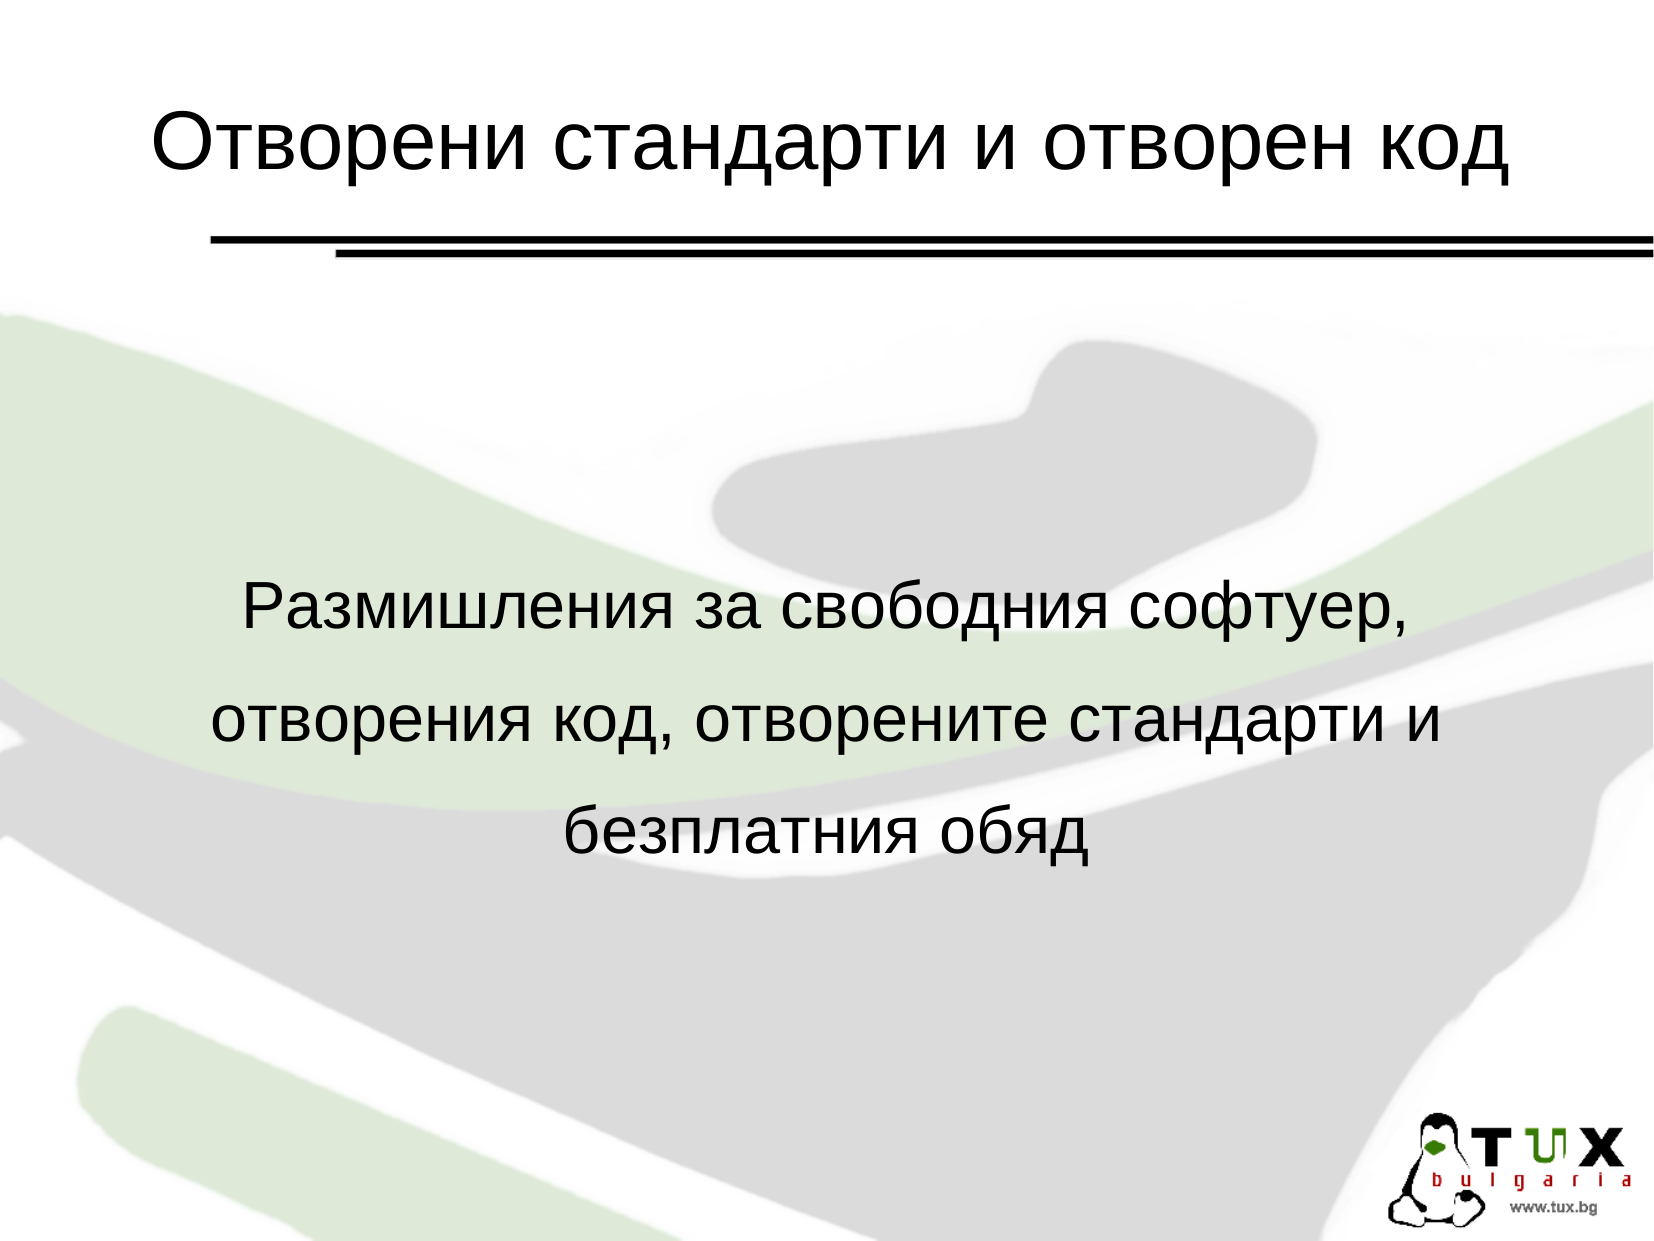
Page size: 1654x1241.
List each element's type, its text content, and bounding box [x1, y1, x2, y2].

subtitle Размишления за свободния софтуер, отворения код, отворените стандарти и безплатния обяд [82, 308, 1571, 1091]
title Отворени стандарти и отворен код [86, 37, 1576, 245]
picture [0, 0, 1654, 1241]
